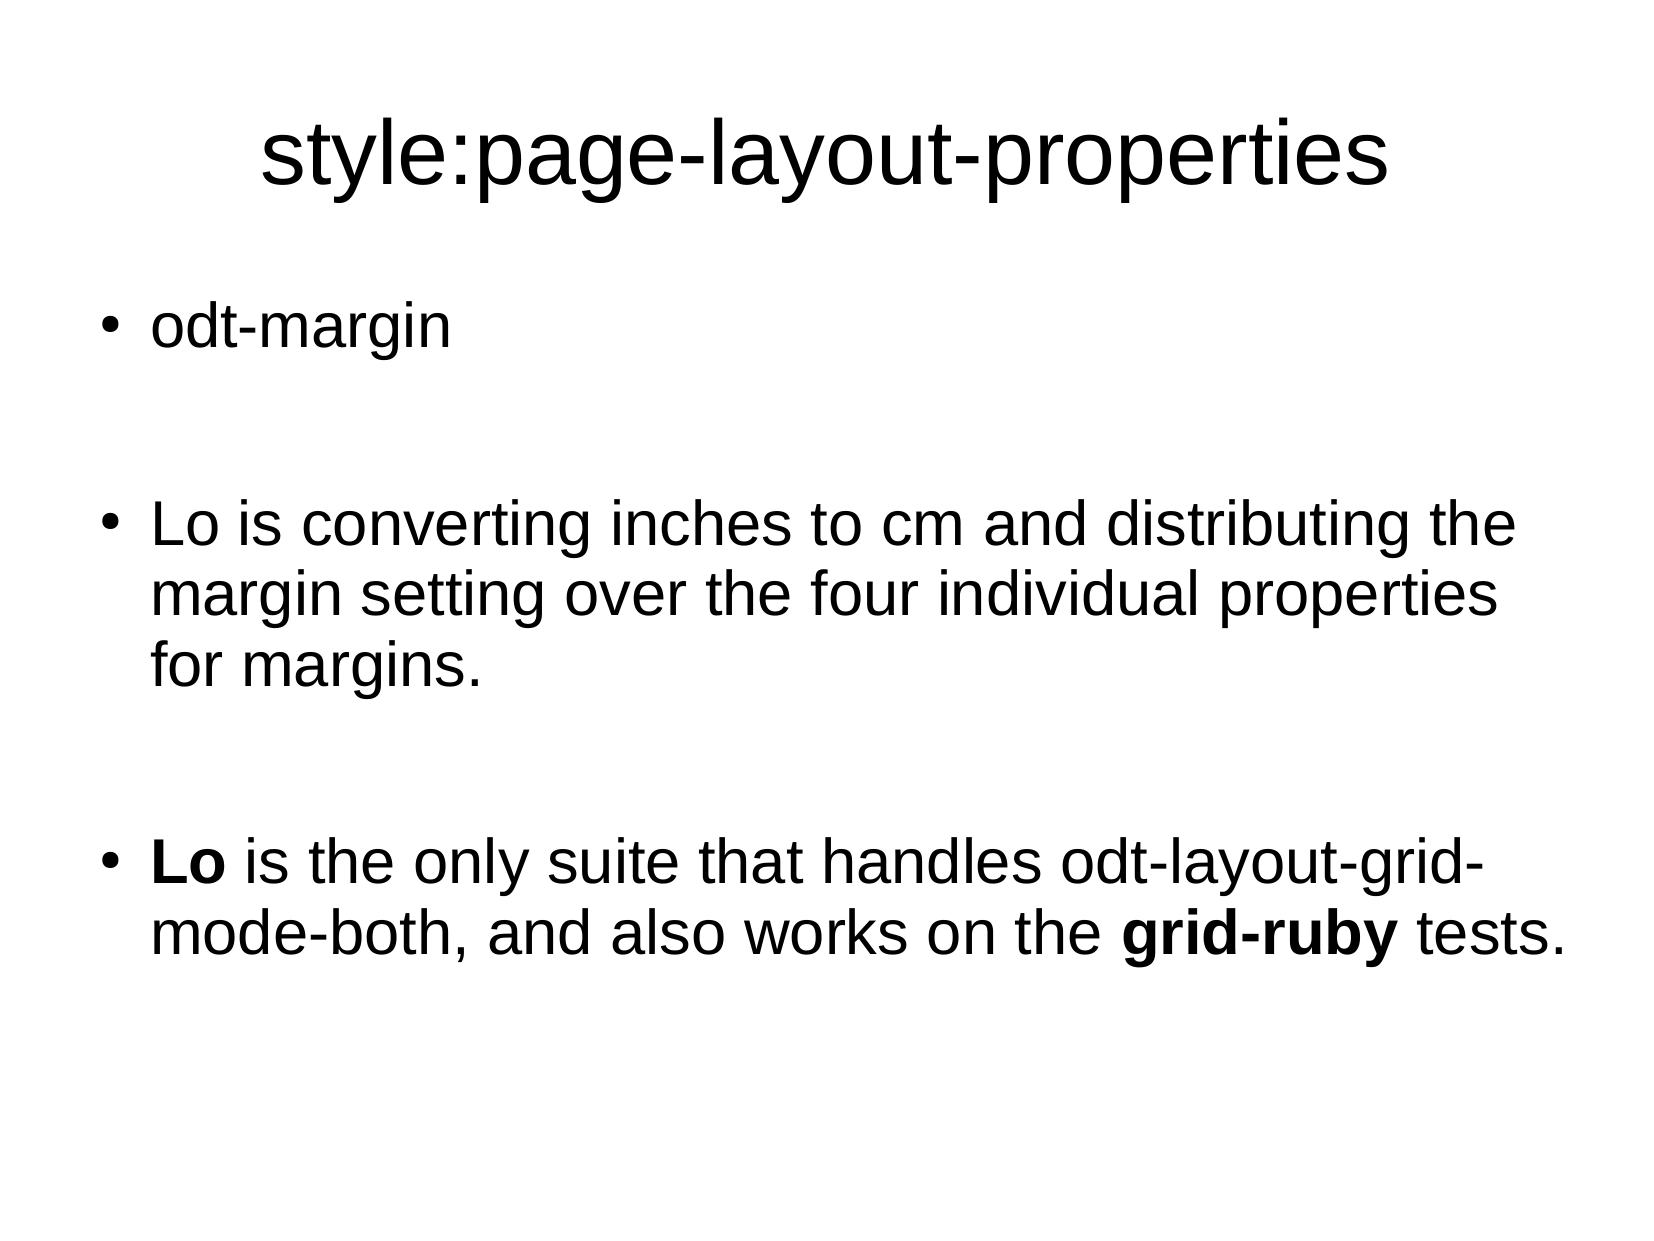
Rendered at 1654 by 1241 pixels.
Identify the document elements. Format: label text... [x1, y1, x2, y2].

list odt-margin Lo is converting inches to cm and distributing the margin setting over the four individual properties for margins. Lo is the only suite that handles odt-layout-grid-mode-both, and also works on the grid-ruby tests. [82, 290, 1571, 1010]
title style:page-layout-properties [82, 49, 1571, 257]
